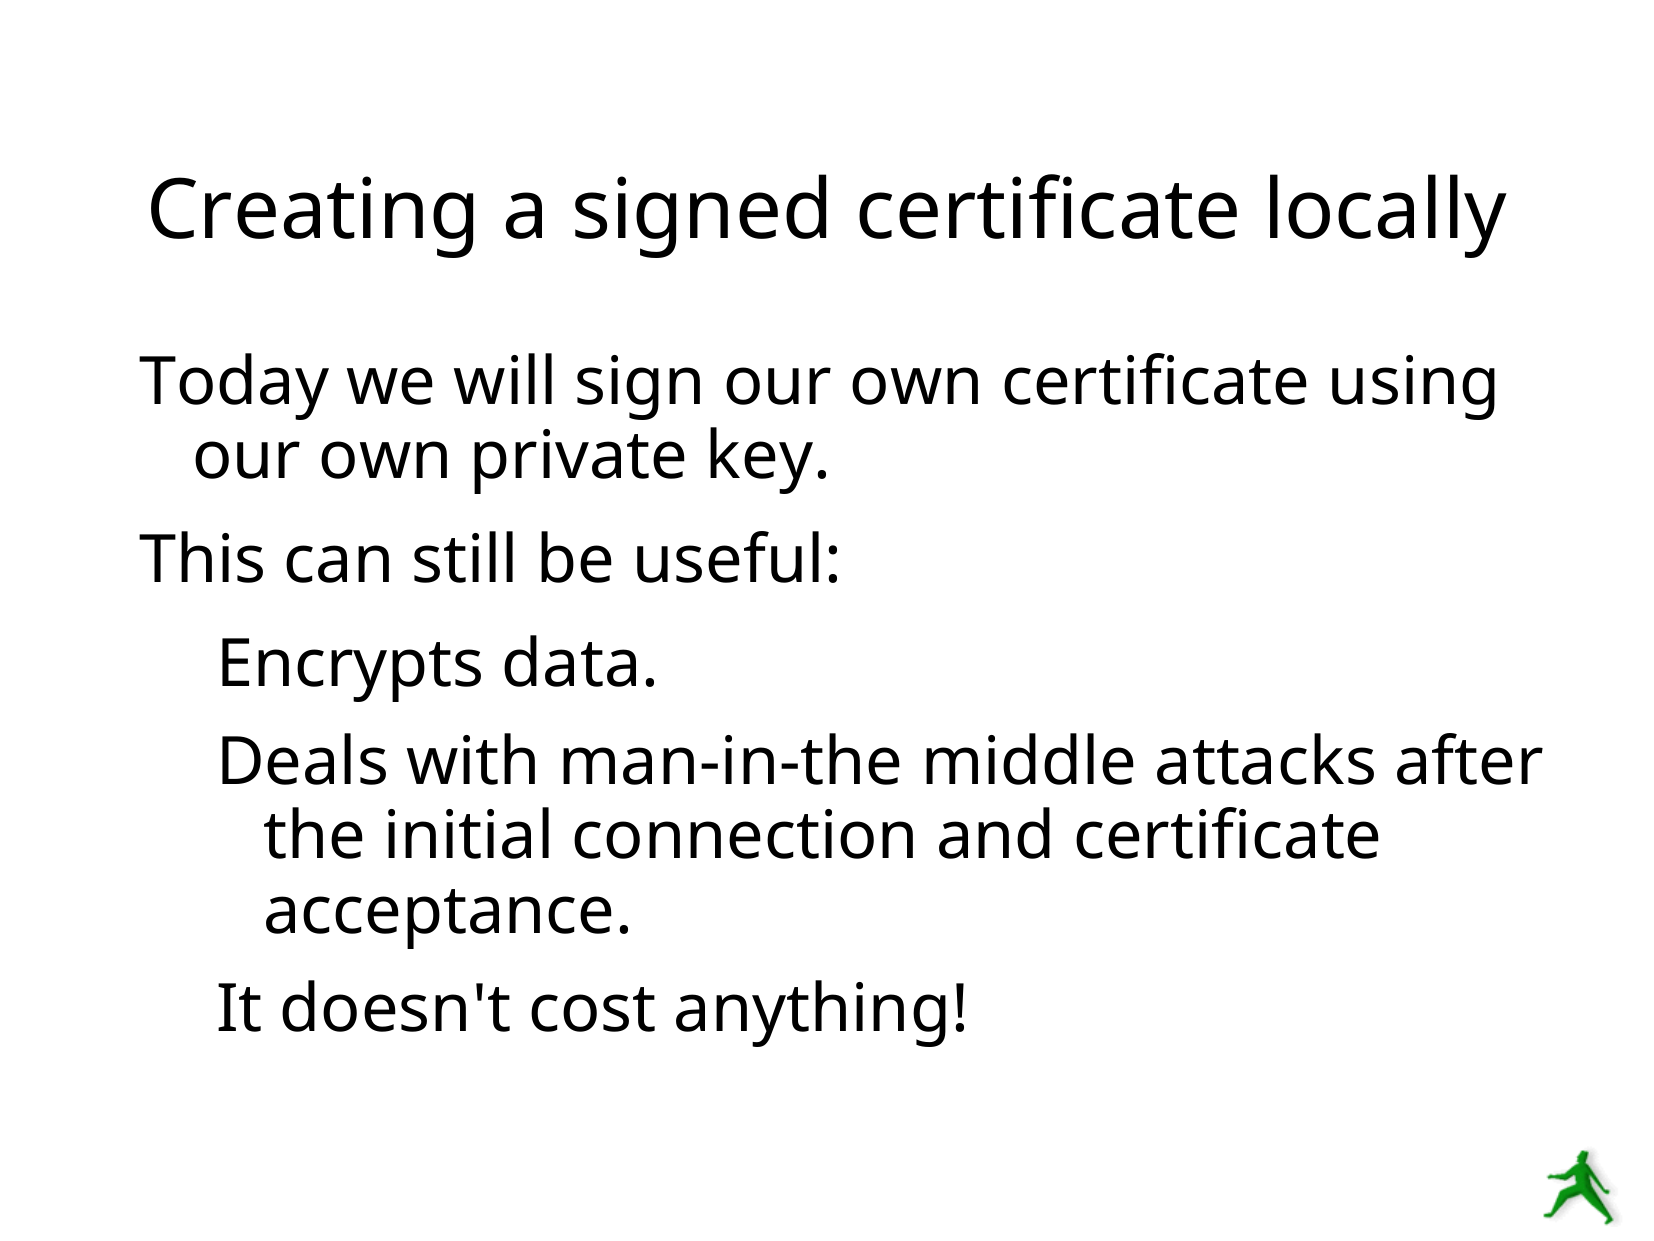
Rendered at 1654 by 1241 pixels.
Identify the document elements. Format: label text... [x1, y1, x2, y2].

title Creating a signed certificate locally [121, 102, 1534, 311]
list Today we will sign our own certificate using our own private key. This can still be useful: Encrypts data. Deals with man-in-the middle attacks after the initial connection and certificate acceptance. It doesn't cost anything! [121, 344, 1577, 1199]
picture [1541, 1135, 1634, 1227]
